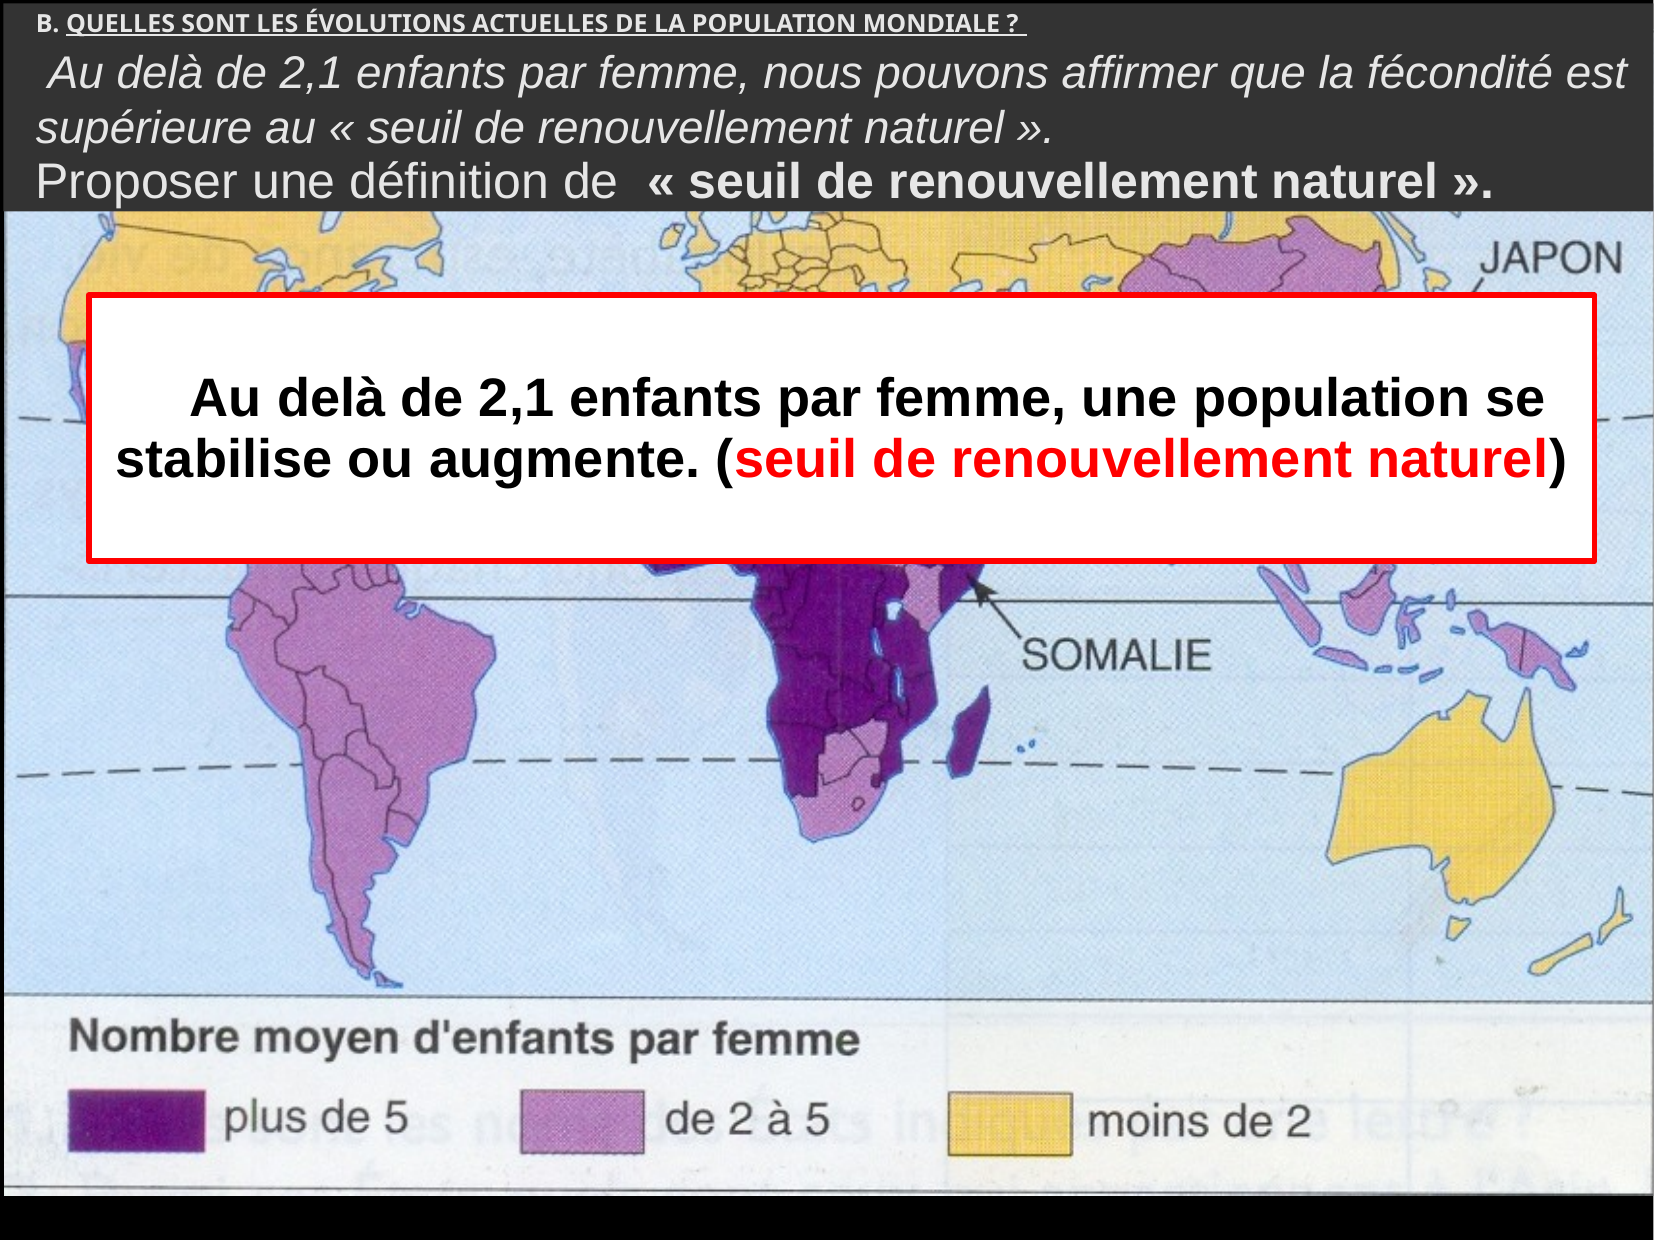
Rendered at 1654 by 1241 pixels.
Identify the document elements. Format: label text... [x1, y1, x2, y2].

text_box B. QUELLES SONT LES ÉVOLUTIONS ACTUELLES DE LA POPULATION MONDIALE ? Au delà de 2,1 enfants par femme, nous pouvons affirmer que la fécondité est supérieure au « seuil de renouvellement naturel ». Proposer une définition de « seuil de renouvellement naturel ». [3, 3, 1654, 212]
text_box Au delà de 2,1 enfants par femme, une population se stabilise ou augmente. (seuil de renouvellement naturel) [88, 295, 1595, 562]
picture [4, 212, 1654, 1196]
